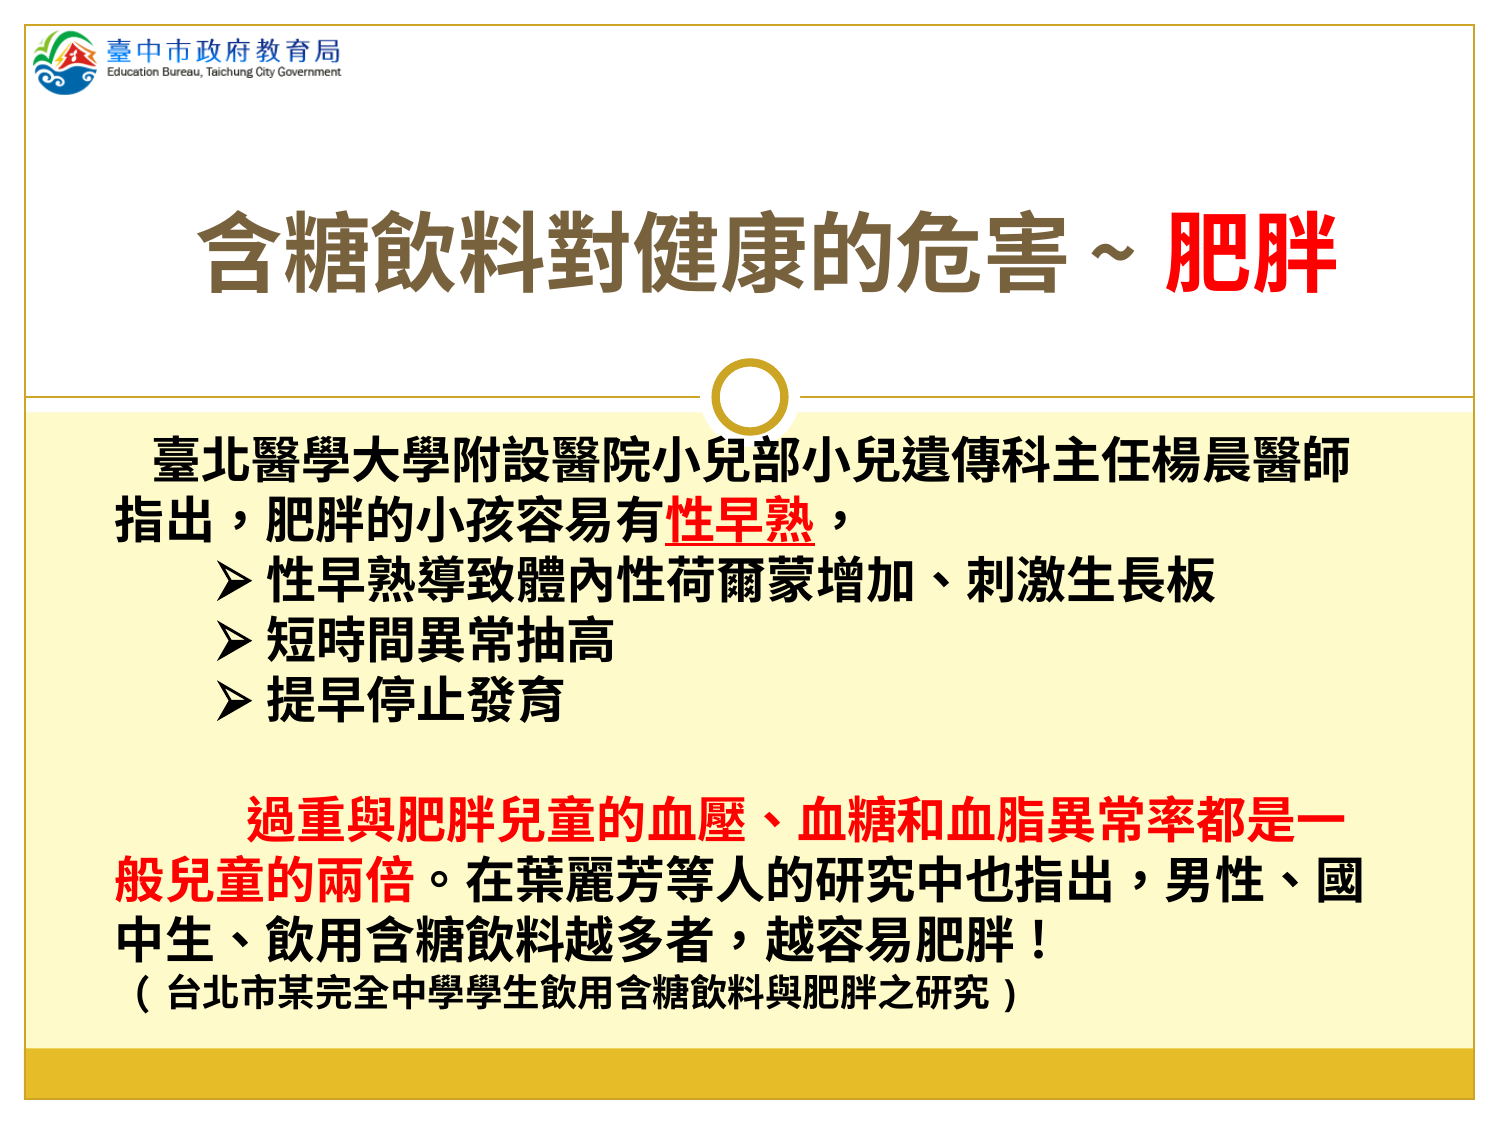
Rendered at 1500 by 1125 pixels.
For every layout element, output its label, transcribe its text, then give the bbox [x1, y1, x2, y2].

text_box 臺北醫學大學附設醫院小兒部小兒遺傳科主任楊晨醫師指出，肥胖的小孩容易有性早熟， 性早熟導致體內性荷爾蒙增加、刺激生長板 短時間異常抽高 提早停止發育 過重與肥胖兒童的血壓、血糖和血脂異常率都是一般兒童的兩倍。在葉麗芳等人的研究中也指出，男性、國中生、飲用含糖飲料越多者，越容易肥胖! (台北市某完全中學學生飲用含糖飲料與肥胖之研究) [100, 421, 1388, 1022]
title 含糖飲料對健康的危害~肥胖 [112, 148, 1424, 311]
picture [29, 24, 348, 97]
